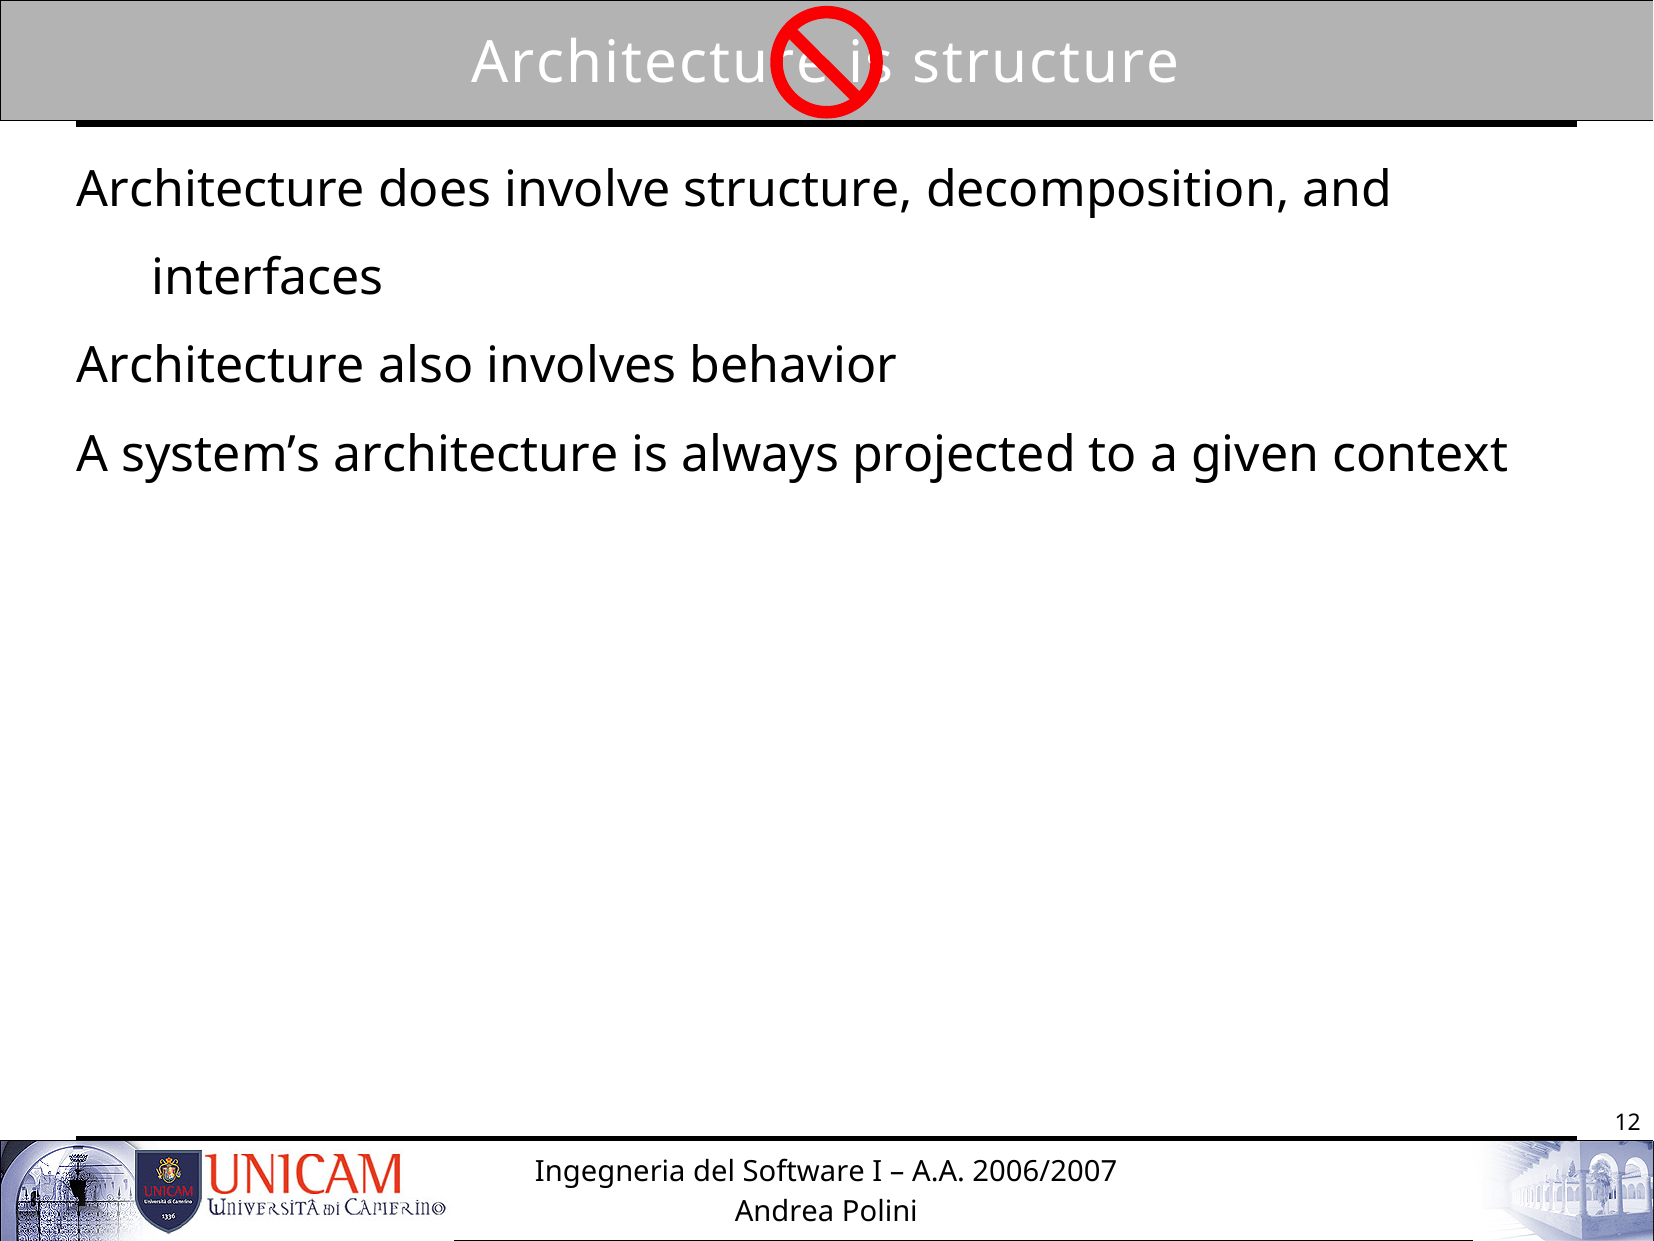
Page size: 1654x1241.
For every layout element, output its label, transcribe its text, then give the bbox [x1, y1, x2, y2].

list Architecture does involve structure, decomposition, and interfaces Architecture also involves behavior A system’s architecture is always projected to a given context [76, 152, 1577, 671]
picture [1473, 1141, 1654, 1241]
picture [0, 1141, 454, 1241]
title Architecture is structure [0, 0, 1653, 121]
